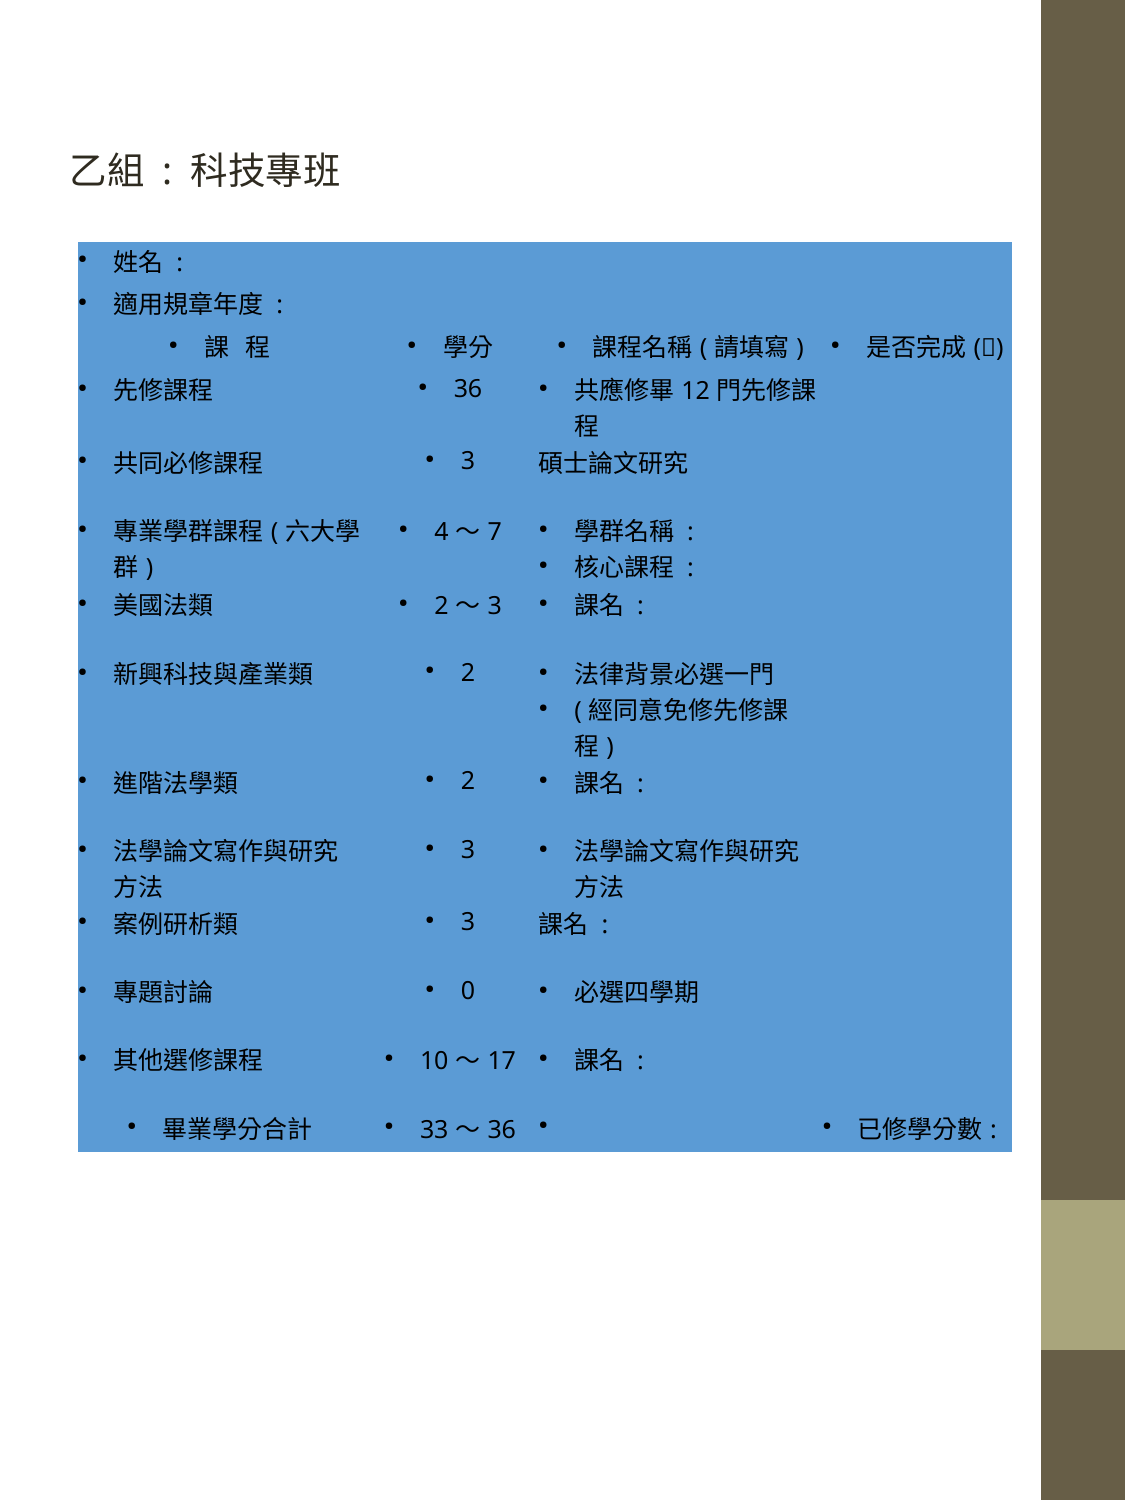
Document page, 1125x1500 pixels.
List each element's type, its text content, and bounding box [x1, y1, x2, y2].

table_cell 美國法類 [78, 586, 362, 654]
table_cell [822, 443, 1012, 511]
table_cell 課名 : [539, 763, 822, 831]
table_cell 2～3 [362, 586, 539, 654]
table_cell 36 [362, 371, 539, 443]
table_cell 專業學群課程(六大學群) [78, 511, 362, 586]
table_cell [822, 904, 1012, 972]
table_cell 案例研析類 [78, 904, 362, 972]
table_cell 10～17 [362, 1041, 539, 1109]
table_cell 2 [362, 654, 539, 763]
table_cell [822, 511, 1012, 586]
table_header 姓名 : [78, 242, 1012, 285]
table_cell 法律背景必選一門 (經同意免修先修課程) [539, 654, 822, 763]
table_cell [822, 371, 1012, 443]
text_box 乙組 : 科技專班 [54, 139, 339, 201]
table_cell 新興科技與產業類 [78, 654, 362, 763]
table_cell 進階法學類 [78, 763, 362, 831]
table_cell 2 [362, 763, 539, 831]
table_cell 課名 : [539, 904, 822, 972]
table_cell 共同必修課程 [78, 443, 362, 511]
table_cell [822, 586, 1012, 654]
table_cell [822, 654, 1012, 763]
table_cell 先修課程 [78, 371, 362, 443]
table_cell 課名 : [539, 586, 822, 654]
table_cell [822, 972, 1012, 1041]
table_cell 33～36 [362, 1109, 539, 1152]
table_cell 畢業學分合計 [78, 1109, 362, 1152]
table_cell 法學論文寫作與研究方法 [539, 831, 822, 904]
table_cell 必選四學期 [539, 972, 822, 1041]
table_cell 是否完成() [822, 328, 1012, 371]
table_cell 4～7 [362, 511, 539, 586]
table_cell 課程名稱(請填寫) [539, 328, 822, 371]
table_cell 適用規章年度 : [78, 285, 1012, 328]
table_cell 其他選修課程 [78, 1041, 362, 1109]
table_cell [822, 1041, 1012, 1109]
table_cell 學群名稱 : 核心課程 : [539, 511, 822, 586]
table_cell 共應修畢12門先修課程 [539, 371, 822, 443]
table_cell [822, 831, 1012, 904]
table_cell 學分 [362, 328, 539, 371]
table_cell 課名 : [539, 1041, 822, 1109]
table_cell 0 [362, 972, 539, 1041]
table_cell 法學論文寫作與研究方法 [78, 831, 362, 904]
table_cell 專題討論 [78, 972, 362, 1041]
table_cell 課 程 [78, 328, 362, 371]
table_cell 碩士論文研究 [539, 443, 822, 511]
table_cell 3 [362, 831, 539, 904]
table_cell [539, 1109, 822, 1152]
table_cell 3 [362, 904, 539, 972]
table_cell 3 [362, 443, 539, 511]
table_cell 已修學分數: [822, 1109, 1012, 1152]
table_cell [822, 763, 1012, 831]
